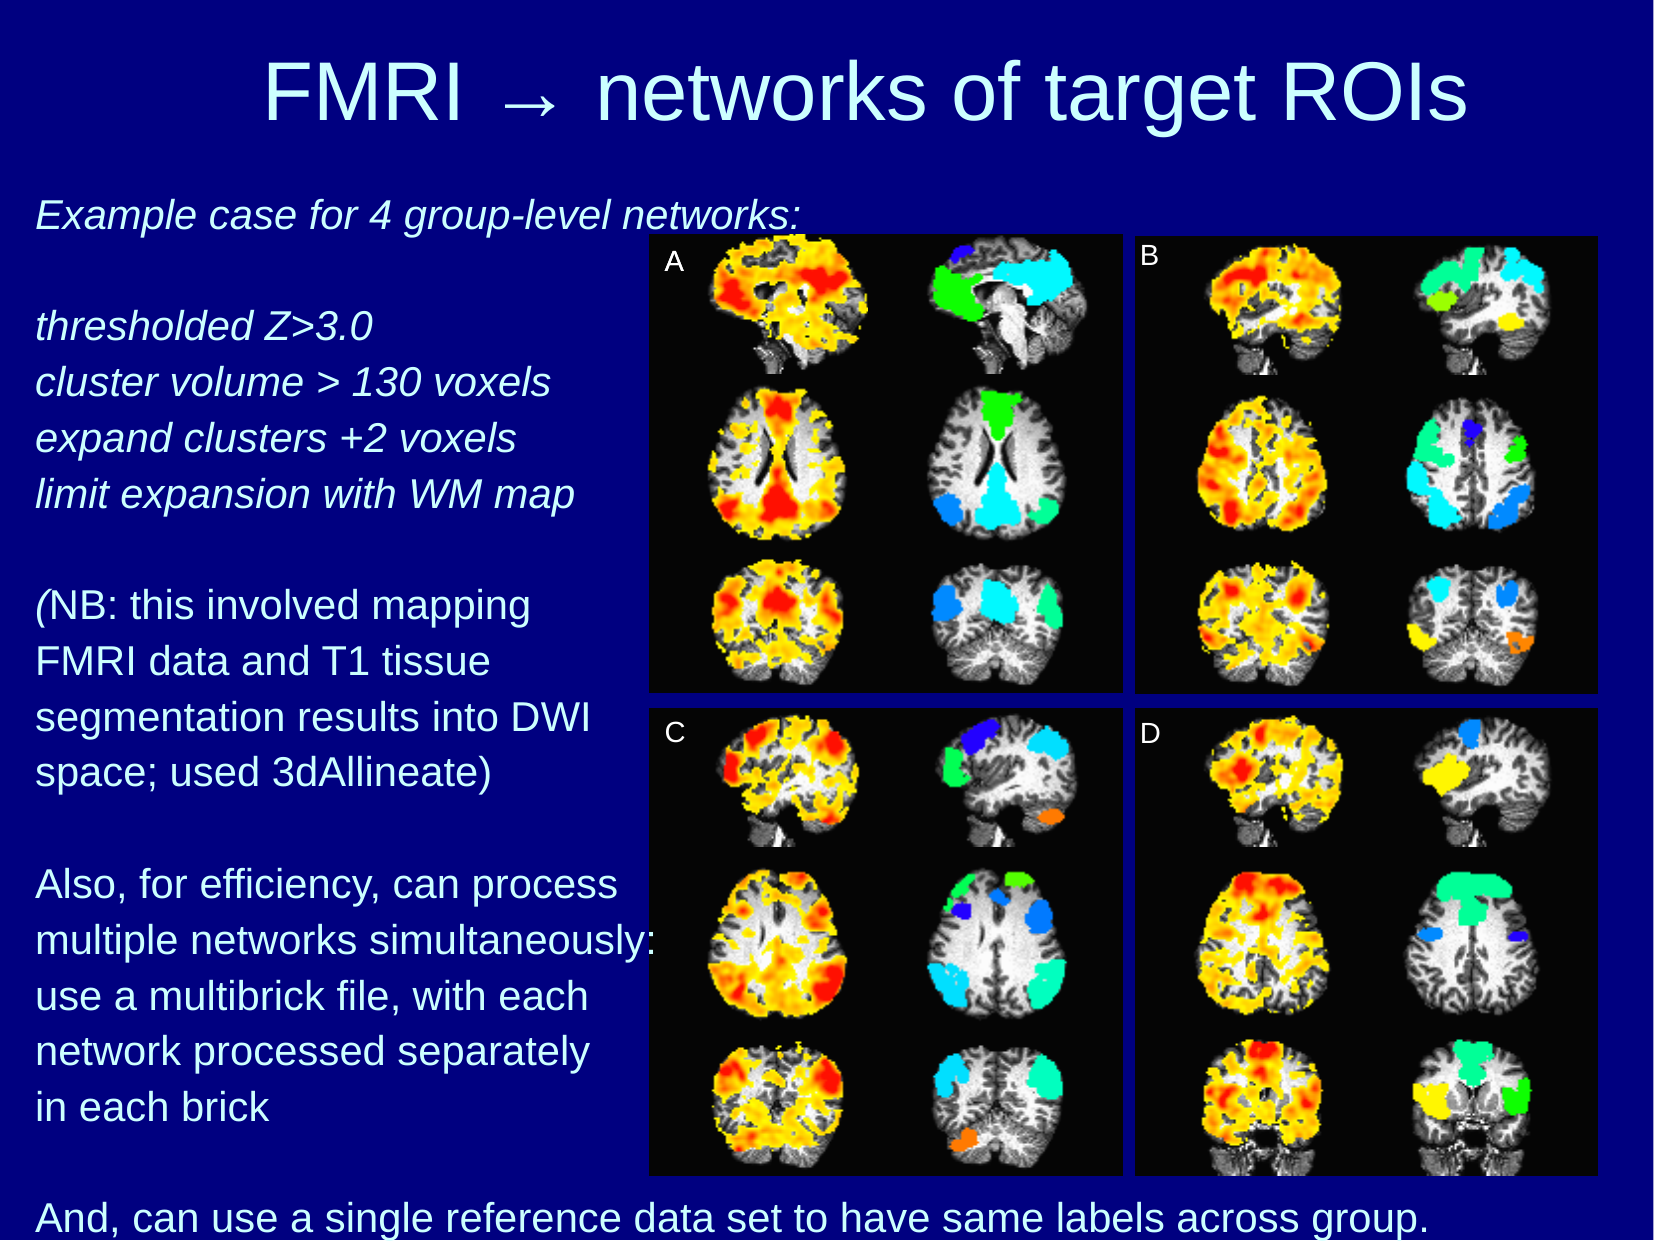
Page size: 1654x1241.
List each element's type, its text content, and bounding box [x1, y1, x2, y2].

picture [1443, 236, 1598, 694]
picture [1443, 708, 1598, 1176]
title FMRI → networks of target ROIs [106, 23, 1627, 160]
text_box Example case for 4 group-level networks: thresholded Z>3.0 cluster volume > 130 voxels expand clusters +2 voxels limit expansion with WM map (NB: this involved mapping FMRI data and T1 tissue segmentation results into DWI space; used 3dAllineate) Also, for efficiency, can process multiple networks simultaneously: use a multibrick file, with each network processed separately in each brick And, can use a single reference data set to have same labels across group. [20, 175, 1443, 1240]
